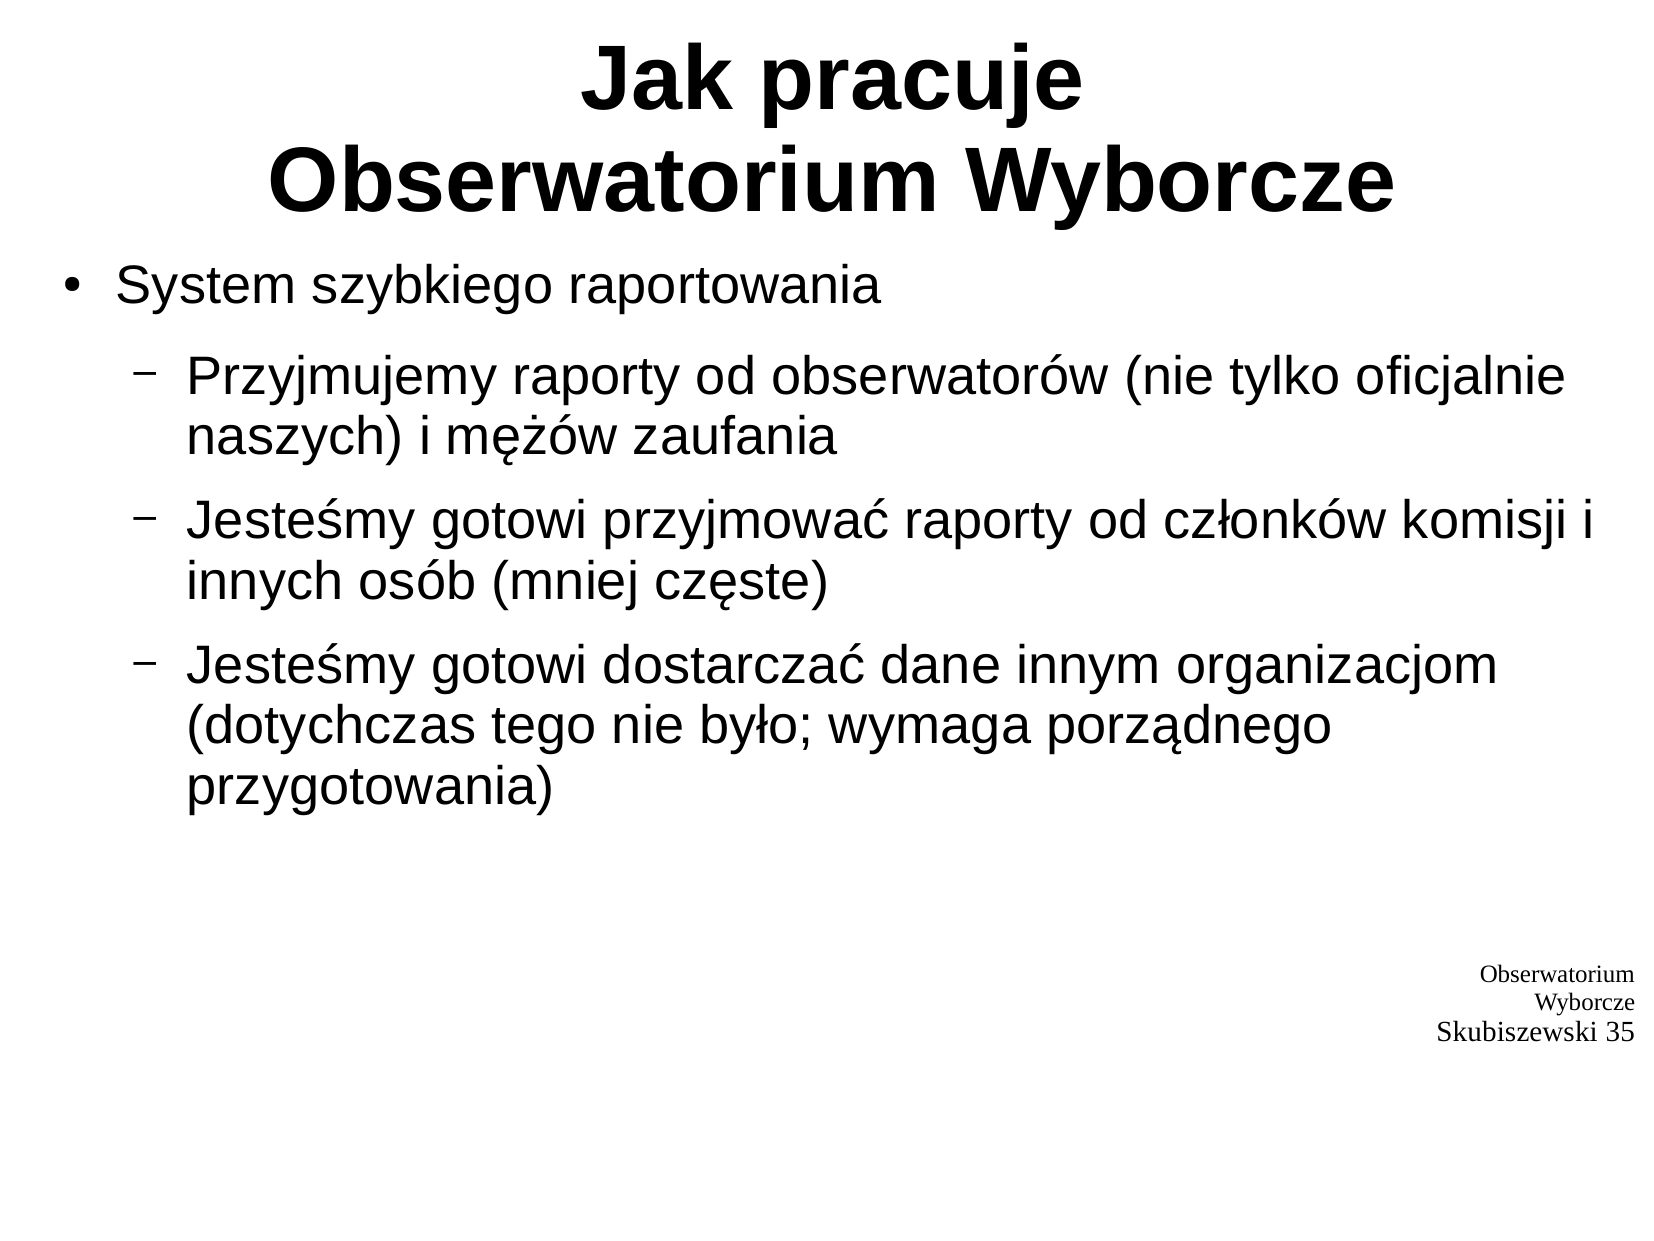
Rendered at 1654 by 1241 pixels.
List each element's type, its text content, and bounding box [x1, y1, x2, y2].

title Jak pracuje Obserwatorium Wyborcze [88, 26, 1577, 232]
list System szybkiego raportowania Przyjmujemy raporty od obserwatorów (nie tylko oficjalnie naszych) i mężów zaufania Jesteśmy gotowi przyjmować raporty od członków komisji i innych osób (mniej częste) Jesteśmy gotowi dostarczać dane innym organizacjom (dotychczas tego nie było; wymaga porządnego przygotowania) [45, 255, 1621, 1186]
